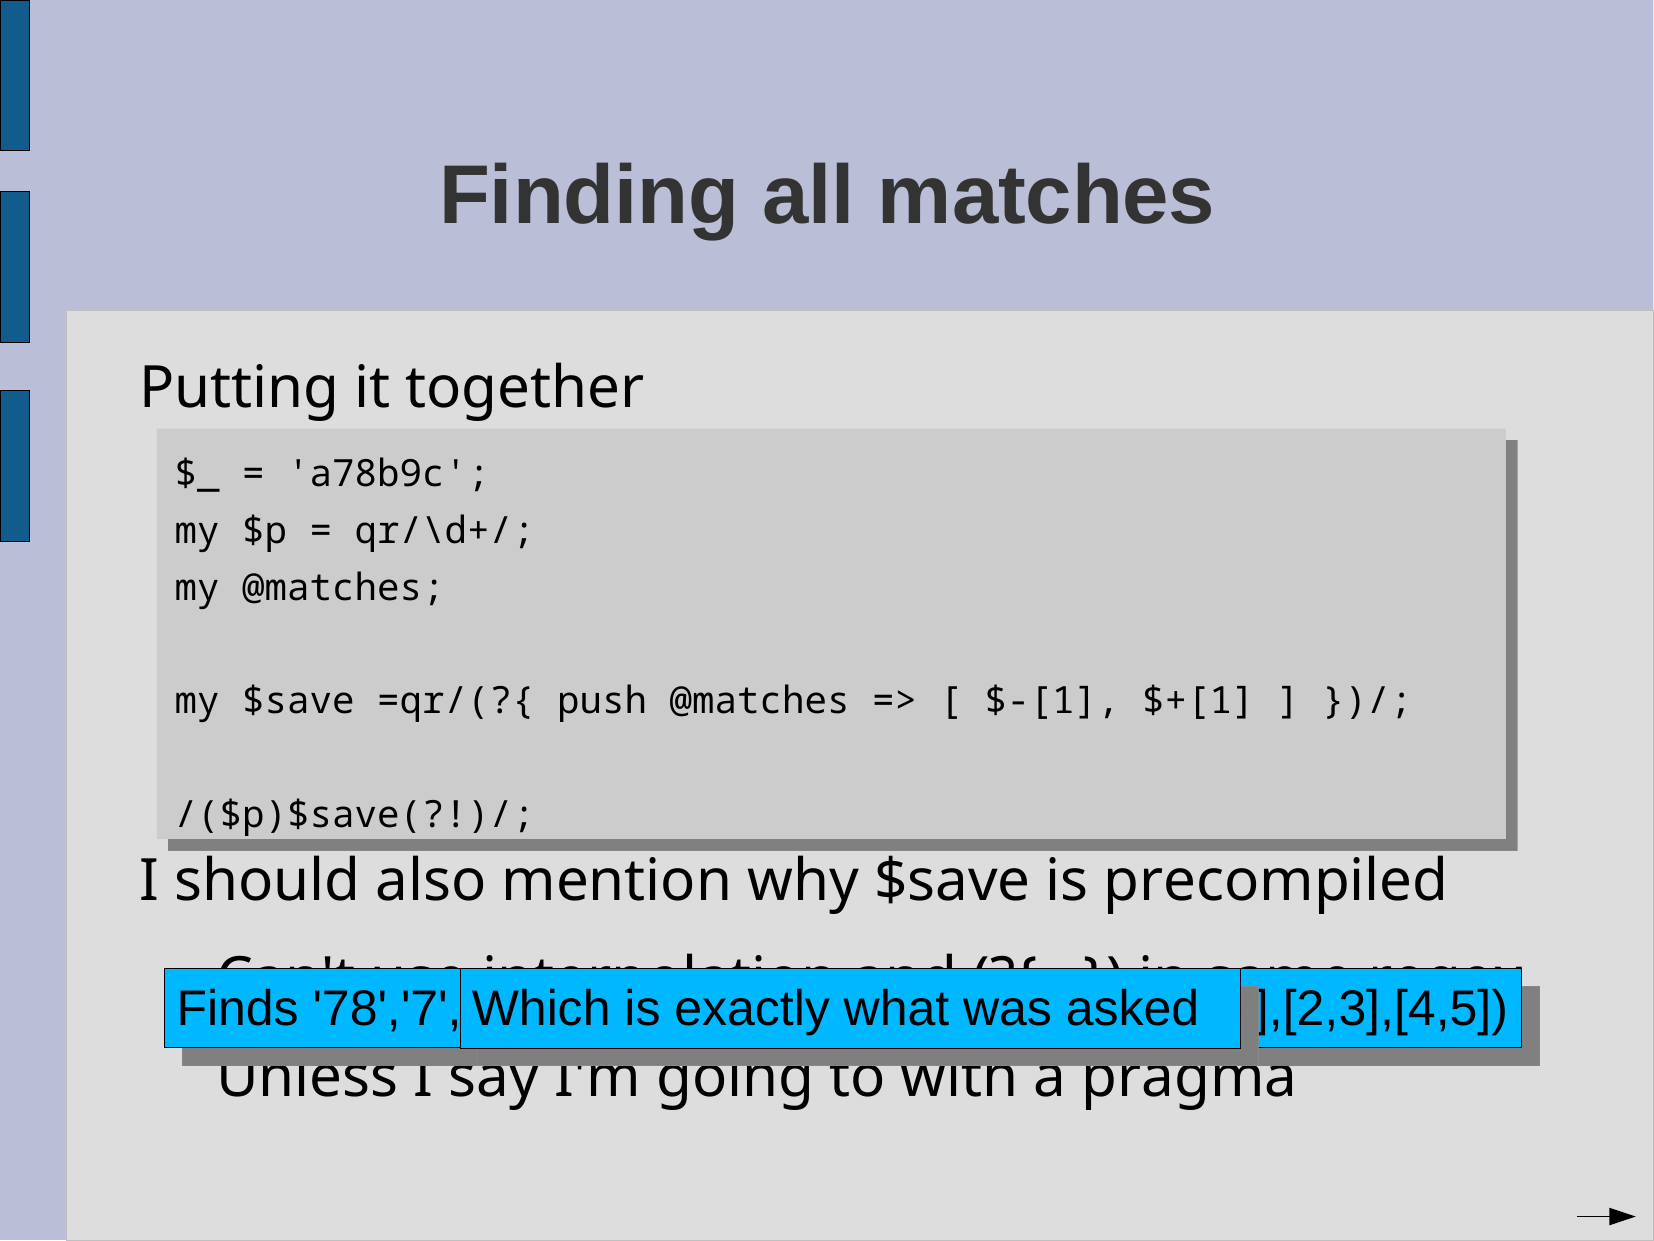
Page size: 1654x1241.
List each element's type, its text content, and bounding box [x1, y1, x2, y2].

title Finding all matches [121, 91, 1534, 299]
text_box Finds '78','7','8' and '9' i.e. @matches=([1,3],[1,2],[2,3],[4,5]) [1241, 968, 1522, 1048]
list Putting it together I should also mention why $save is precompiled Can't use interpolation and (?{...}) in same regex Unless I say I'm going to with a pragma [121, 344, 1534, 1127]
text_box $_ = 'a78b9c'; my $p = qr/\d+/; my @matches; my $save =qr/(?{ push @matches => [ $-[1], $+[1] ] })/; /($p)$save(?!)/; [156, 428, 1506, 798]
text_box Which is exactly what was asked [460, 968, 1241, 1049]
text_box Finds '78','7','8' and '9' i.e. @matches=([1,3],[1,2],[2,3],[4,5]) [164, 968, 460, 1048]
